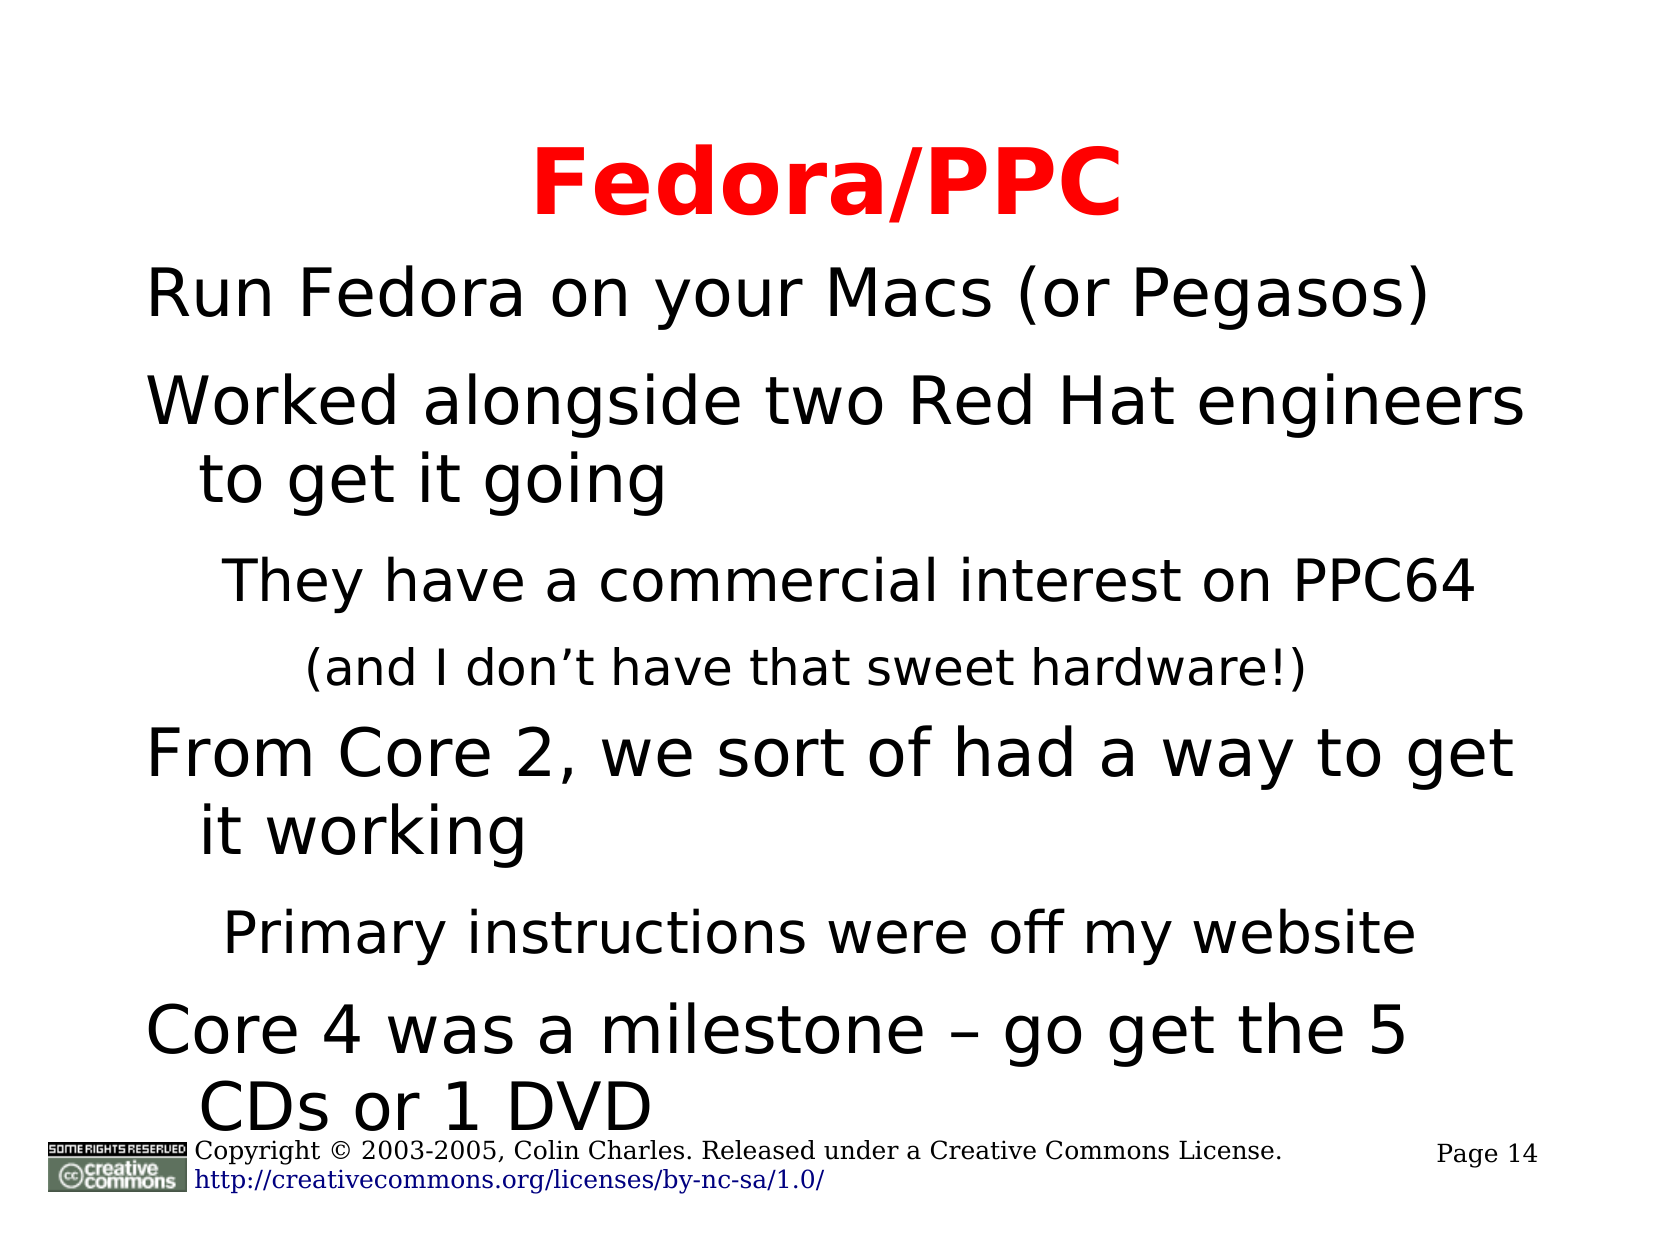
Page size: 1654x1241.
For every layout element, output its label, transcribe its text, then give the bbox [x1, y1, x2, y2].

list Run Fedora on your Macs (or Pegasos) Worked alongside two Red Hat engineers to get it going They have a commercial interest on PPC64 (and I don’t have that sweet hardware!) From Core 2, we sort of had a way to get it working Primary instructions were off my website Core 4 was a milestone – go get the 5 CDs or 1 DVD [127, 254, 1540, 1147]
picture [48, 1142, 187, 1192]
title Fedora/PPC [121, 79, 1534, 287]
